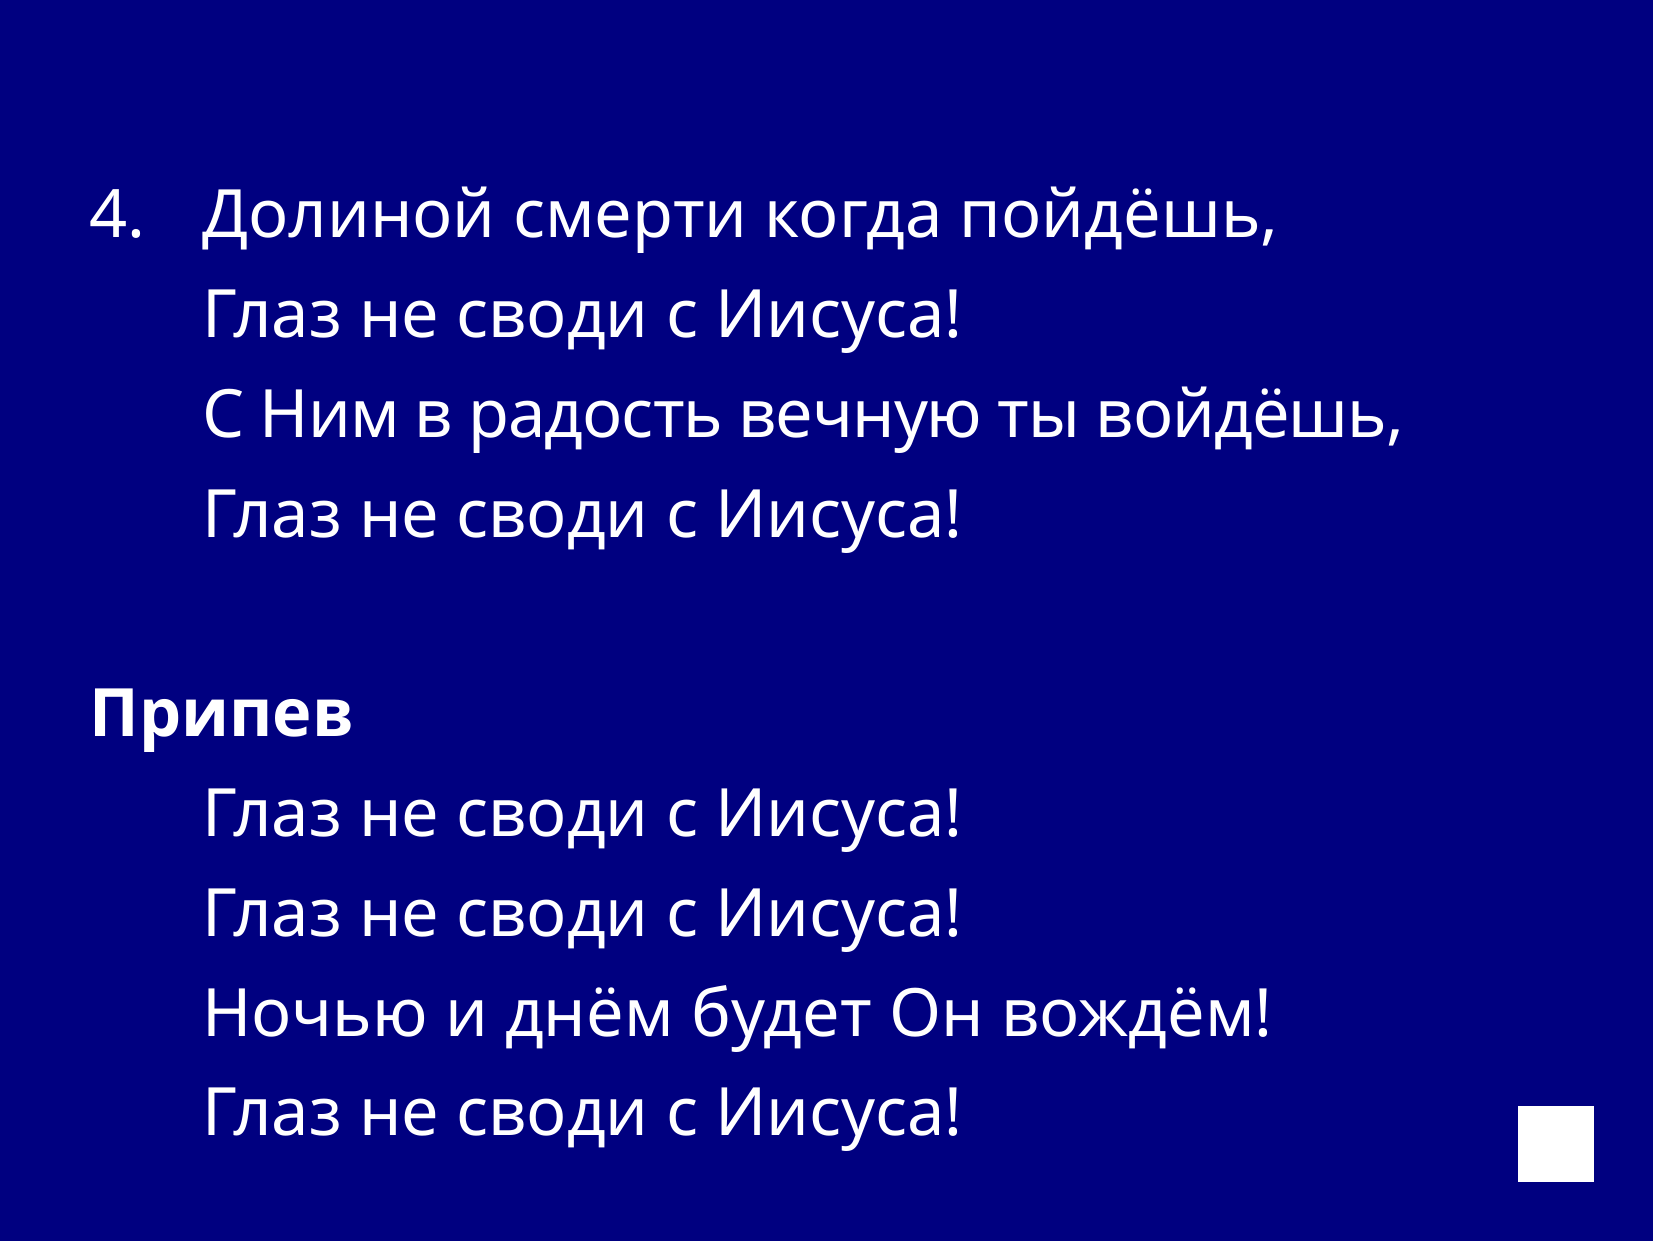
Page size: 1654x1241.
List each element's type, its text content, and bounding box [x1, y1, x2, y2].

text_box 4. Долиной смерти когда пойдёшь, Глаз не своди с Иисуса! С Ним в радость вечную ты войдёшь, Глаз не своди с Иисуса! Припев Глаз не своди с Иисуса! Глаз не своди с Иисуса! Ночью и днём будет Он вождём! Глаз не своди с Иисуса! [75, 150, 1576, 1163]
text_box [1518, 1106, 1594, 1182]
